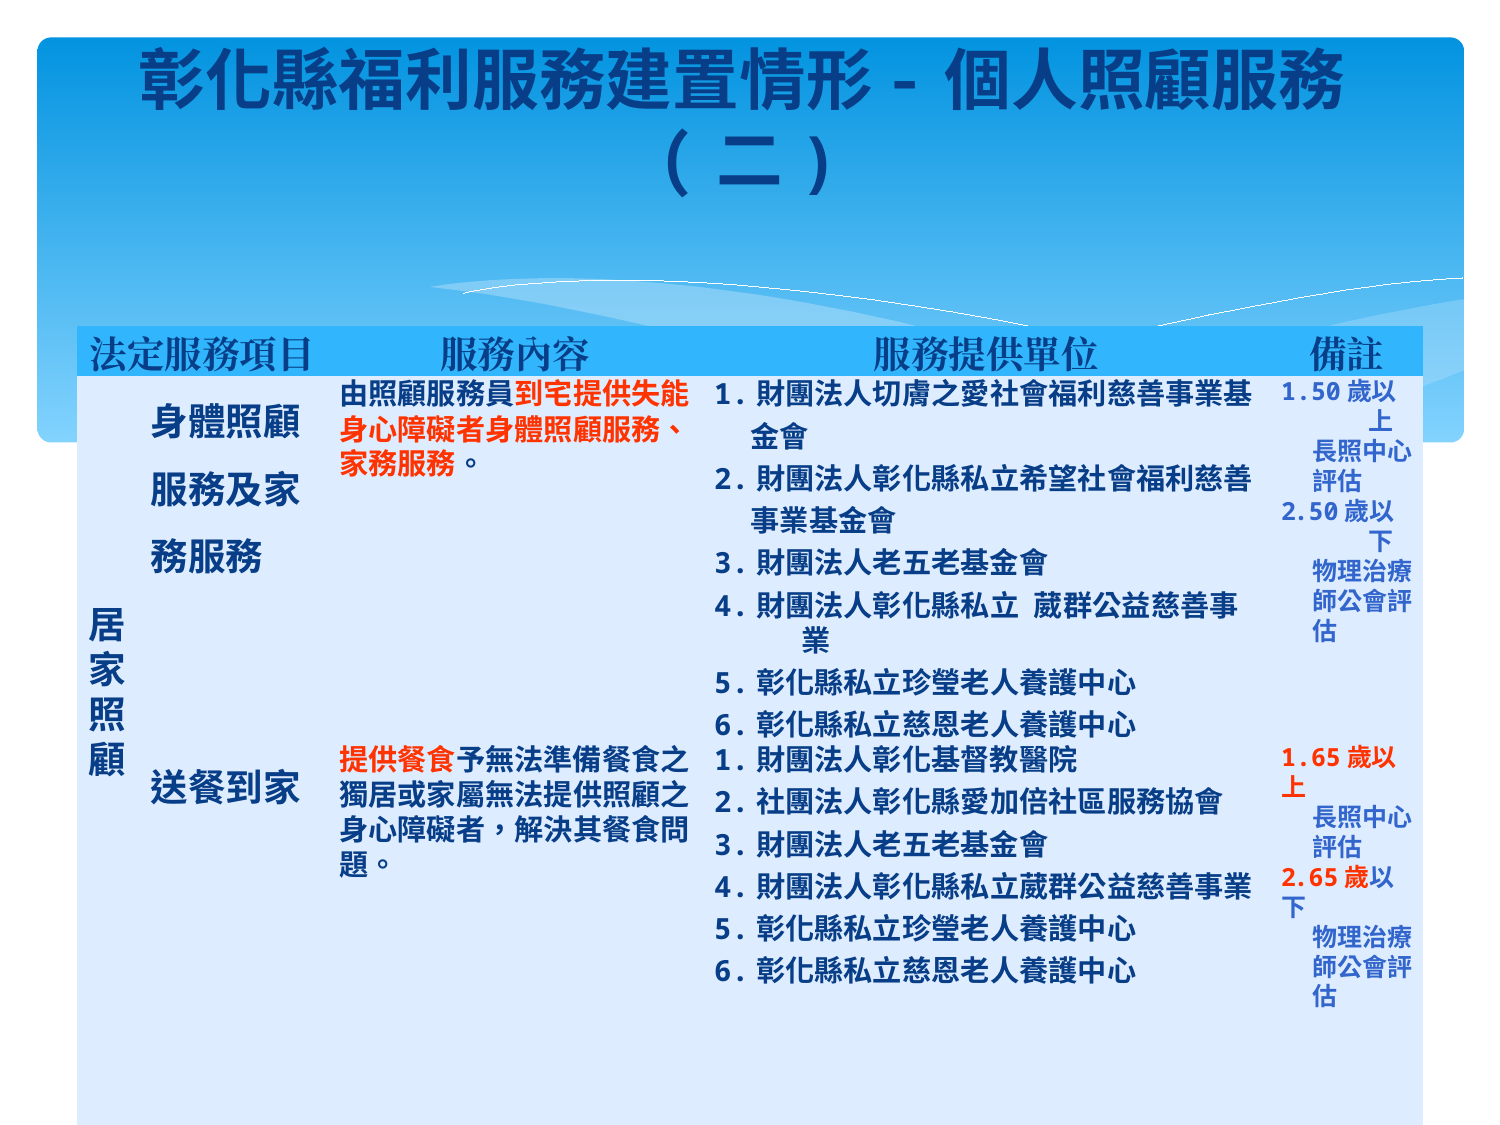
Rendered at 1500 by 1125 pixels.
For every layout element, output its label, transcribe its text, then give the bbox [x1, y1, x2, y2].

table_cell 1.財團法人切膚之愛社會福利慈善事業基 金會 2.財團法人彰化縣私立希望社會福利慈善 事業基金會 3.財團法人老五老基金會 4.財團法人彰化縣私立 葳群公益慈善事業 5.彰化縣私立珍瑩老人養護中心 6.彰化縣私立慈恩老人養護中心 [703, 376, 1270, 741]
table_cell 1.50歲以上 長照中心 評估 2.50歲以下 物理治療 師公會評 估 [1270, 376, 1423, 741]
table_cell 提供餐食予無法準備餐食之獨居或家屬無法提供照顧之身心障礙者，解決其餐食問題。 [328, 741, 703, 1125]
table_cell 送餐到家 [140, 741, 328, 1125]
table_cell 由照顧服務員到宅提供失能 身心障礙者身體照顧服務、 家務服務。 [328, 376, 703, 741]
title 彰化縣福利服務建置情形-個人照顧服務(二) [76, 42, 1424, 193]
table_header 法定服務項目 [77, 326, 328, 376]
table_cell 1.65歲以上 長照中心 評估 2.65歲以下 物理治療 師公會評 估 [1270, 741, 1423, 1125]
table_header 服務提供單位 [703, 326, 1270, 376]
table_header 備註 [1270, 326, 1423, 376]
table_cell 1.財團法人彰化基督教醫院 2.社團法人彰化縣愛加倍社區服務協會 3.財團法人老五老基金會 4.財團法人彰化縣私立葳群公益慈善事業 5.彰化縣私立珍瑩老人養護中心 6.彰化縣私立慈恩老人養護中心 [703, 741, 1270, 1125]
table_header 服務內容 [328, 326, 703, 376]
table_cell 身體照顧 服務及家 務服務 [140, 376, 328, 741]
table_cell 居家照顧 [77, 376, 140, 1125]
